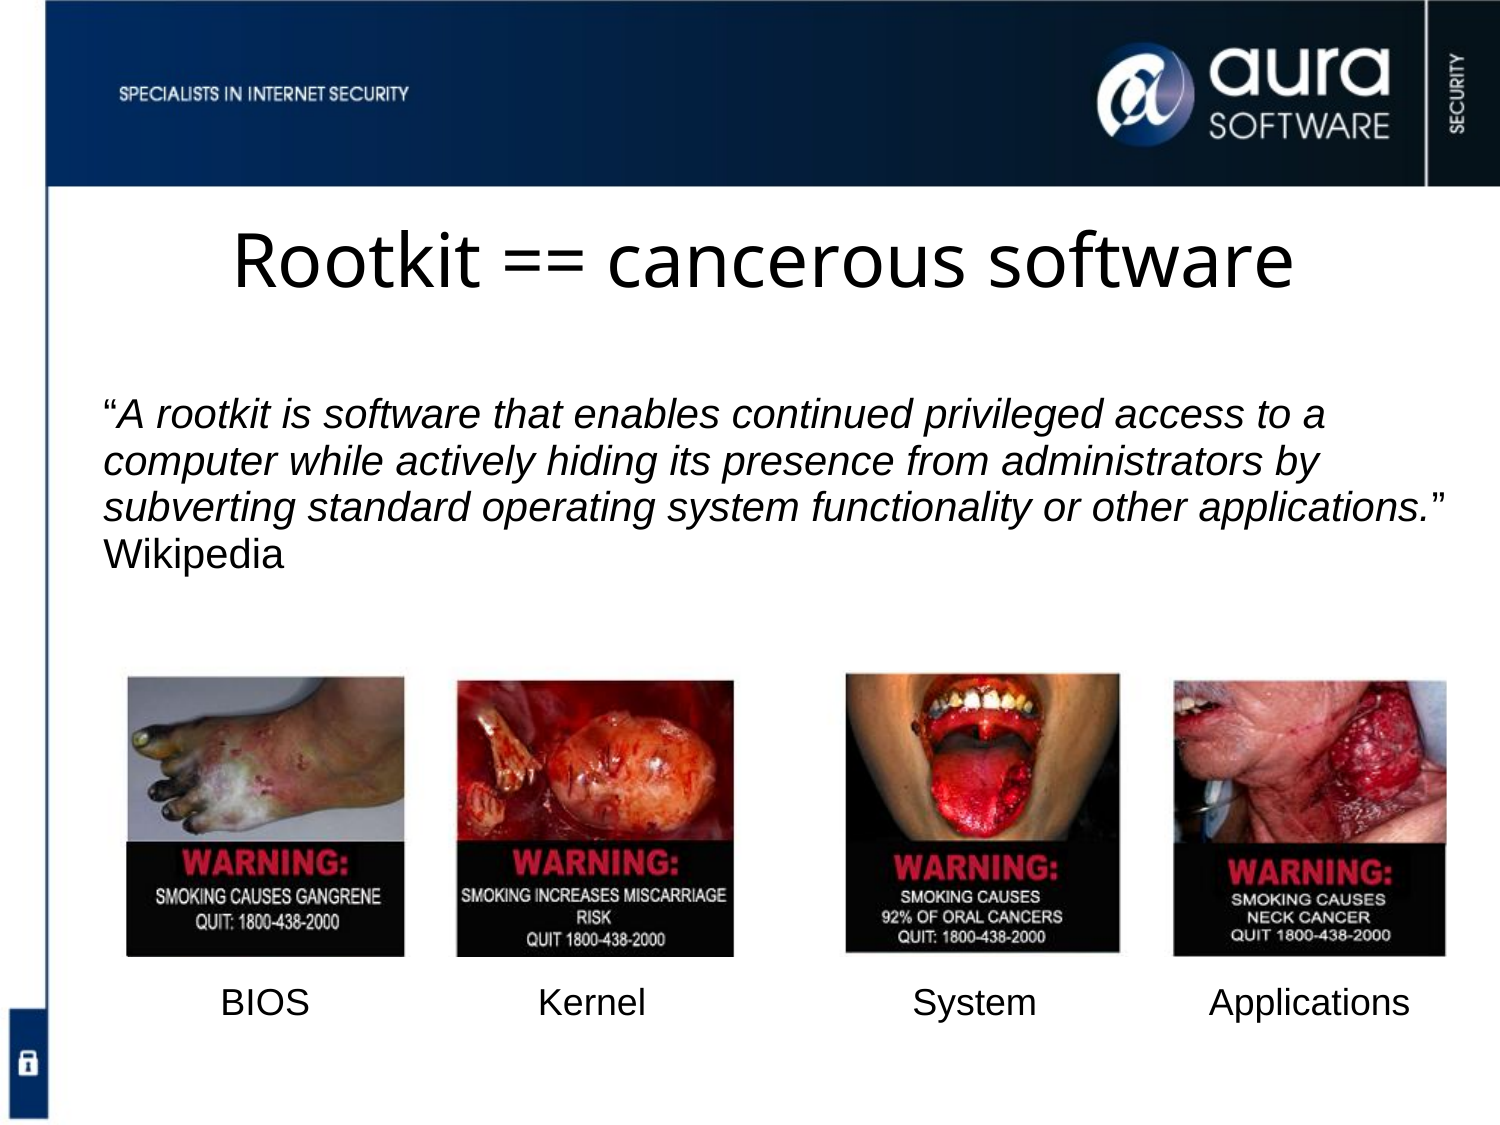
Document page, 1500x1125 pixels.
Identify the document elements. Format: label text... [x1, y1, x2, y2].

list [88, 594, 1490, 1093]
text_box BIOS [205, 973, 325, 1033]
title Rootkit == cancerous software [88, 147, 1439, 369]
text_box “A rootkit is software that enables continued privileged access to a computer while actively hiding its presence from administrators by subverting standard operating system functionality or other applications.” Wikipedia [88, 383, 1500, 594]
text_box Applications [1078, 973, 1426, 1033]
picture [0, 0, 1500, 1125]
text_box System [737, 973, 1053, 1031]
text_box Kernel [407, 973, 661, 1092]
